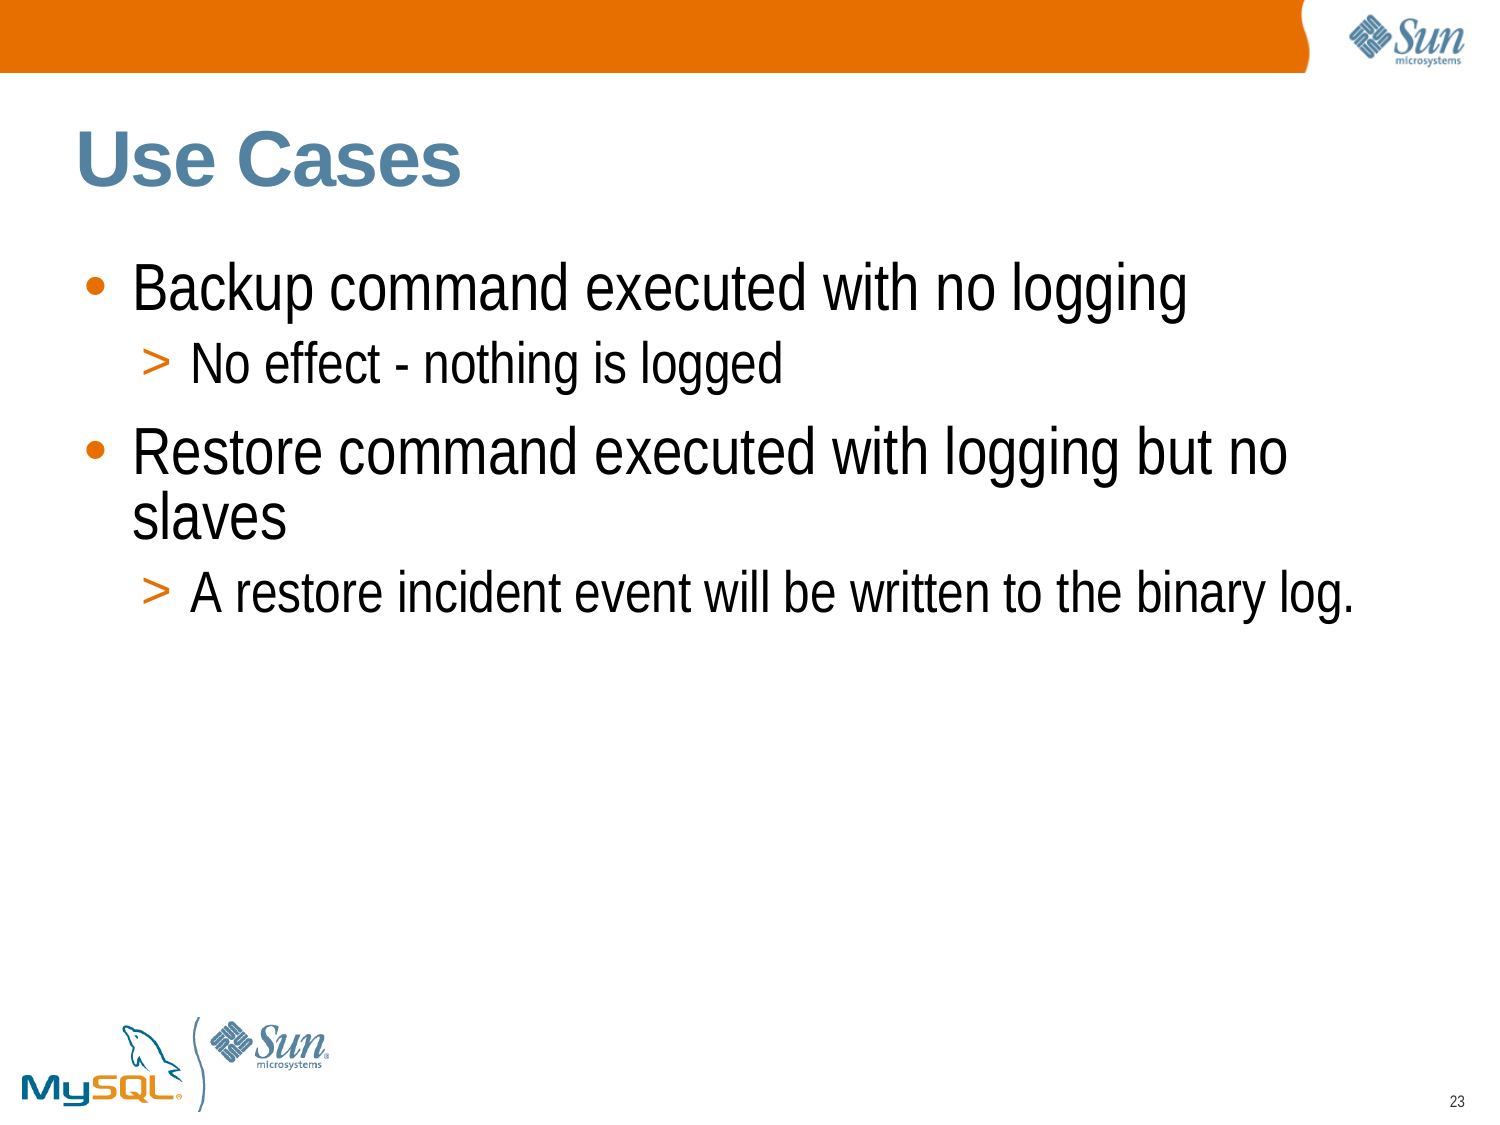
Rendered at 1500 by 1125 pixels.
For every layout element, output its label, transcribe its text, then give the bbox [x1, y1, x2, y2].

picture [22, 1017, 329, 1112]
picture [0, 0, 1500, 73]
list Backup command executed with no logging No effect - nothing is logged Restore command executed with logging but no slaves A restore incident event will be written to the binary log. [64, 258, 1401, 1062]
title Use Cases [75, 123, 1437, 227]
